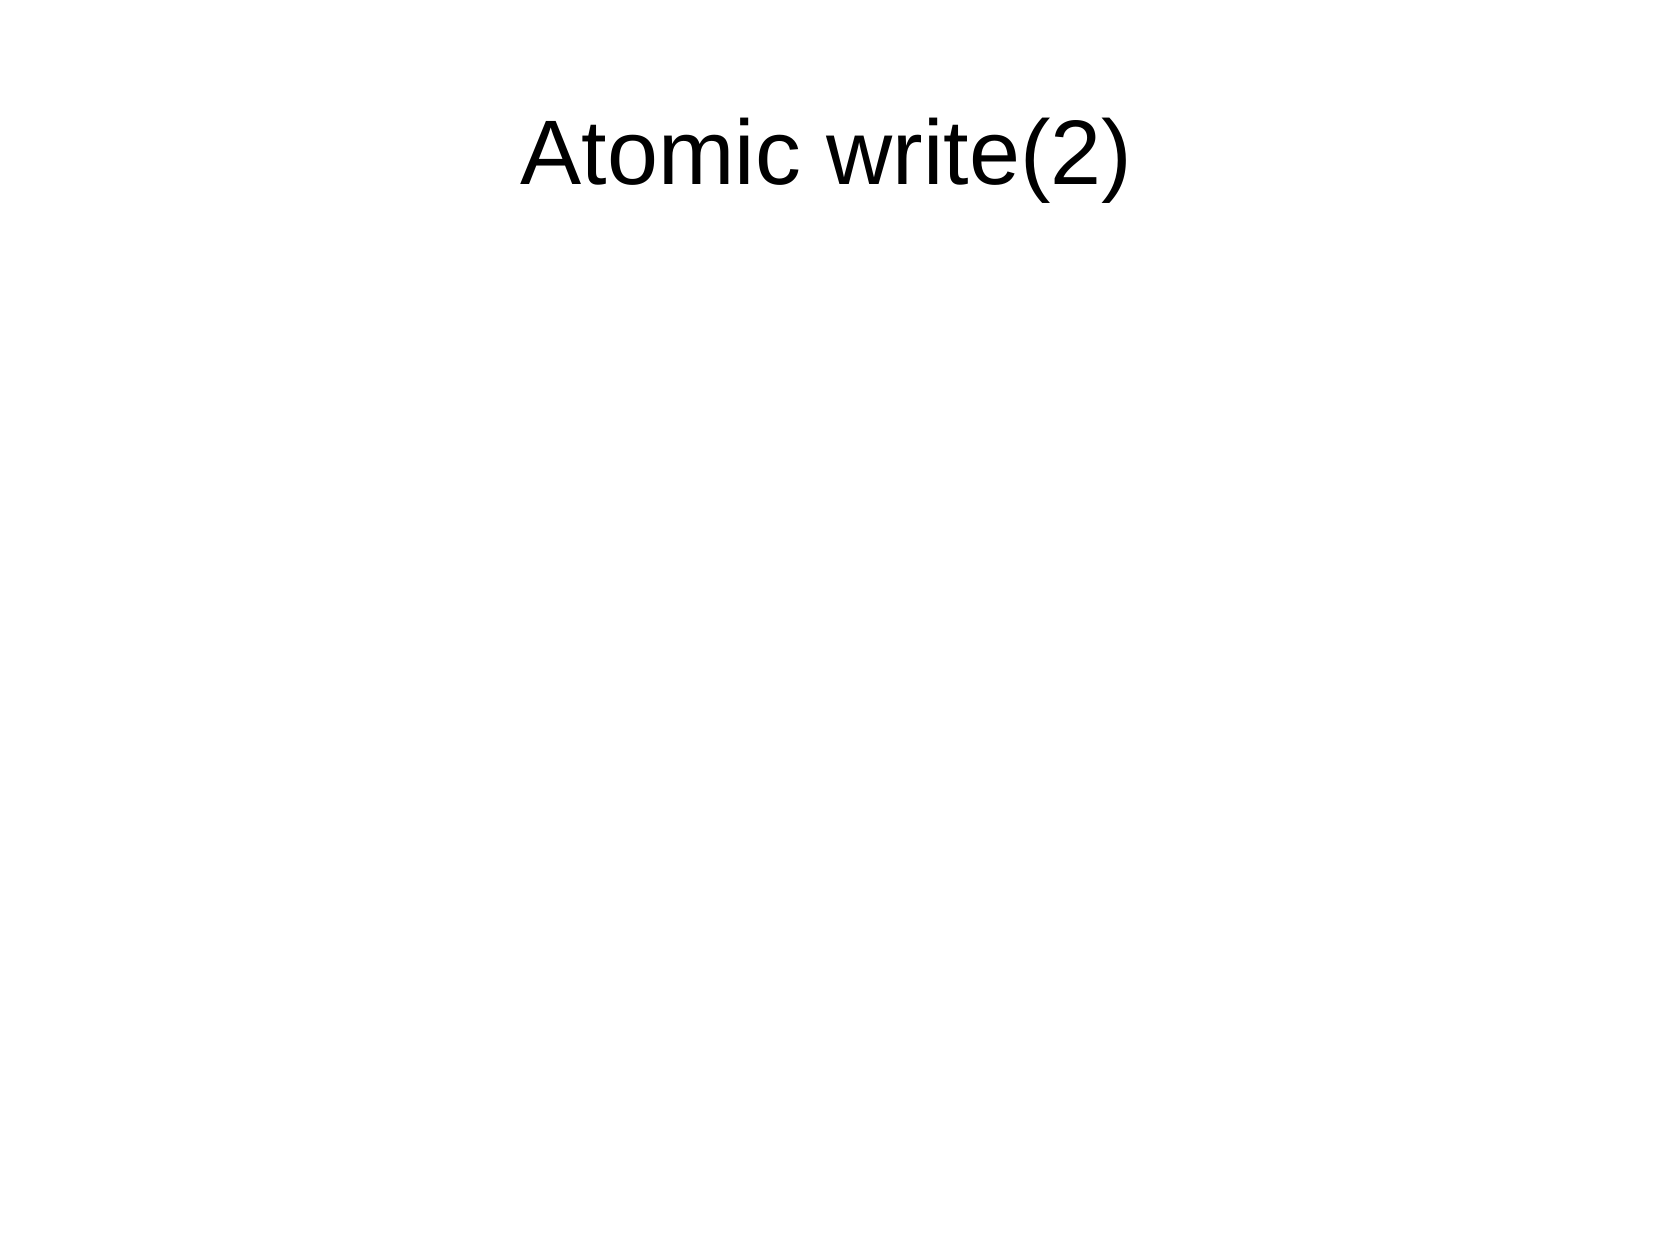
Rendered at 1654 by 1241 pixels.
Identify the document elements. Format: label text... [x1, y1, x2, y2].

title Atomic write(2) [82, 56, 1571, 250]
